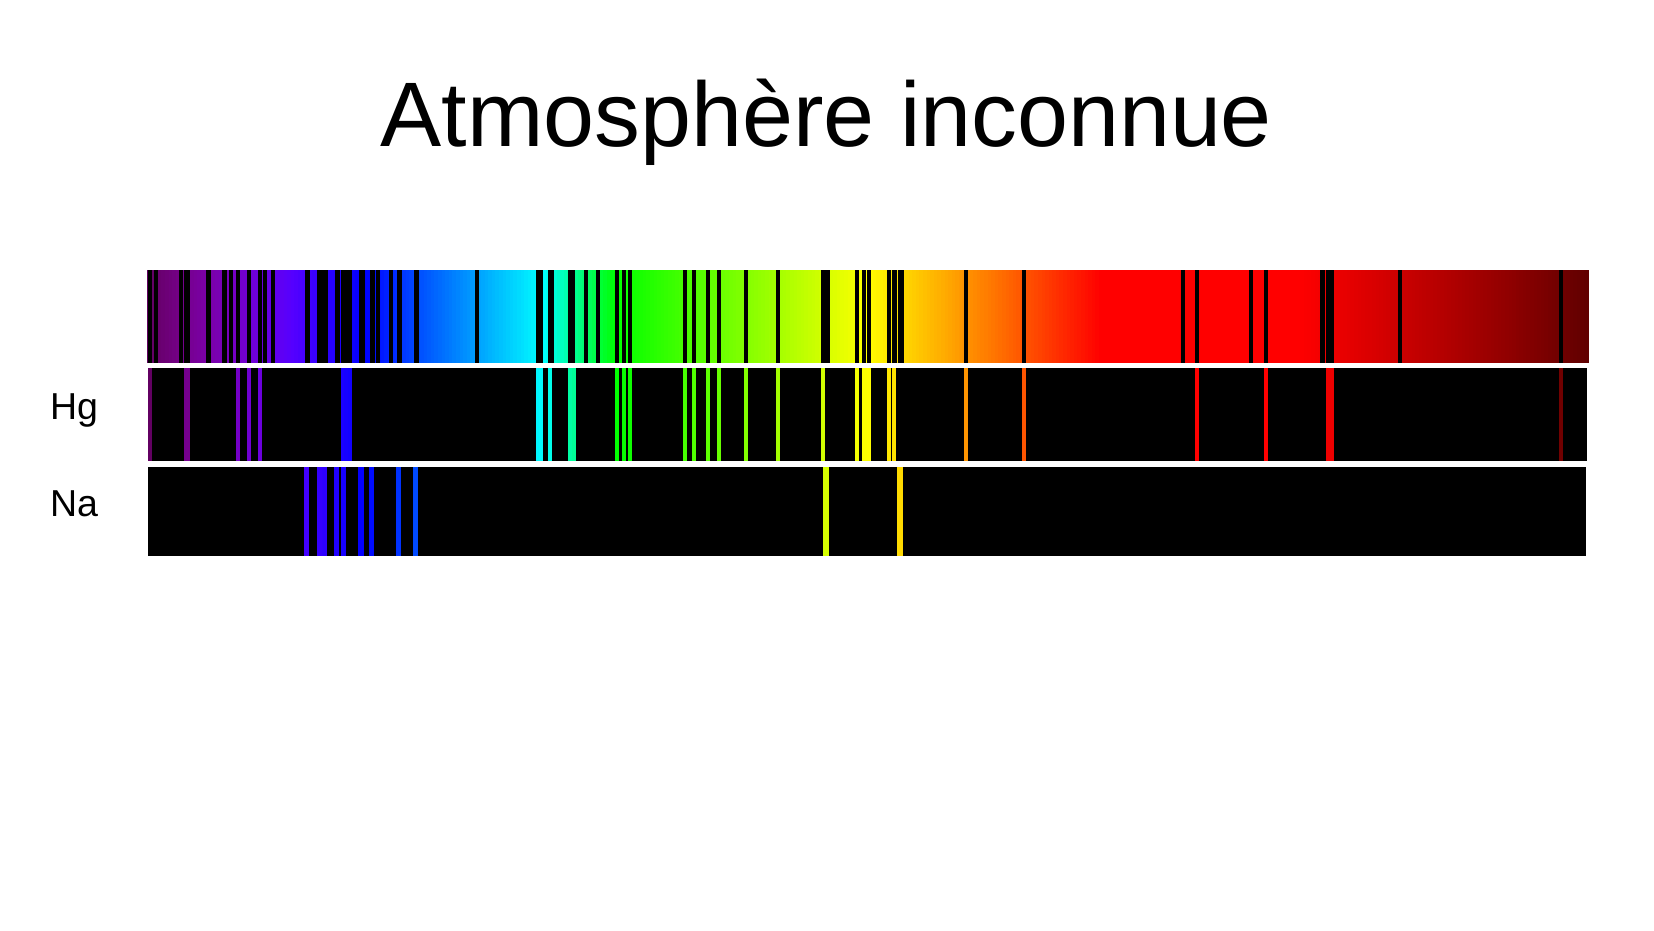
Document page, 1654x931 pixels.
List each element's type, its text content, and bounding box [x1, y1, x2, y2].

text_box Na [35, 474, 119, 532]
title Atmosphère inconnue [82, 37, 1571, 193]
text_box Hg [35, 377, 119, 435]
picture [141, 265, 1595, 556]
